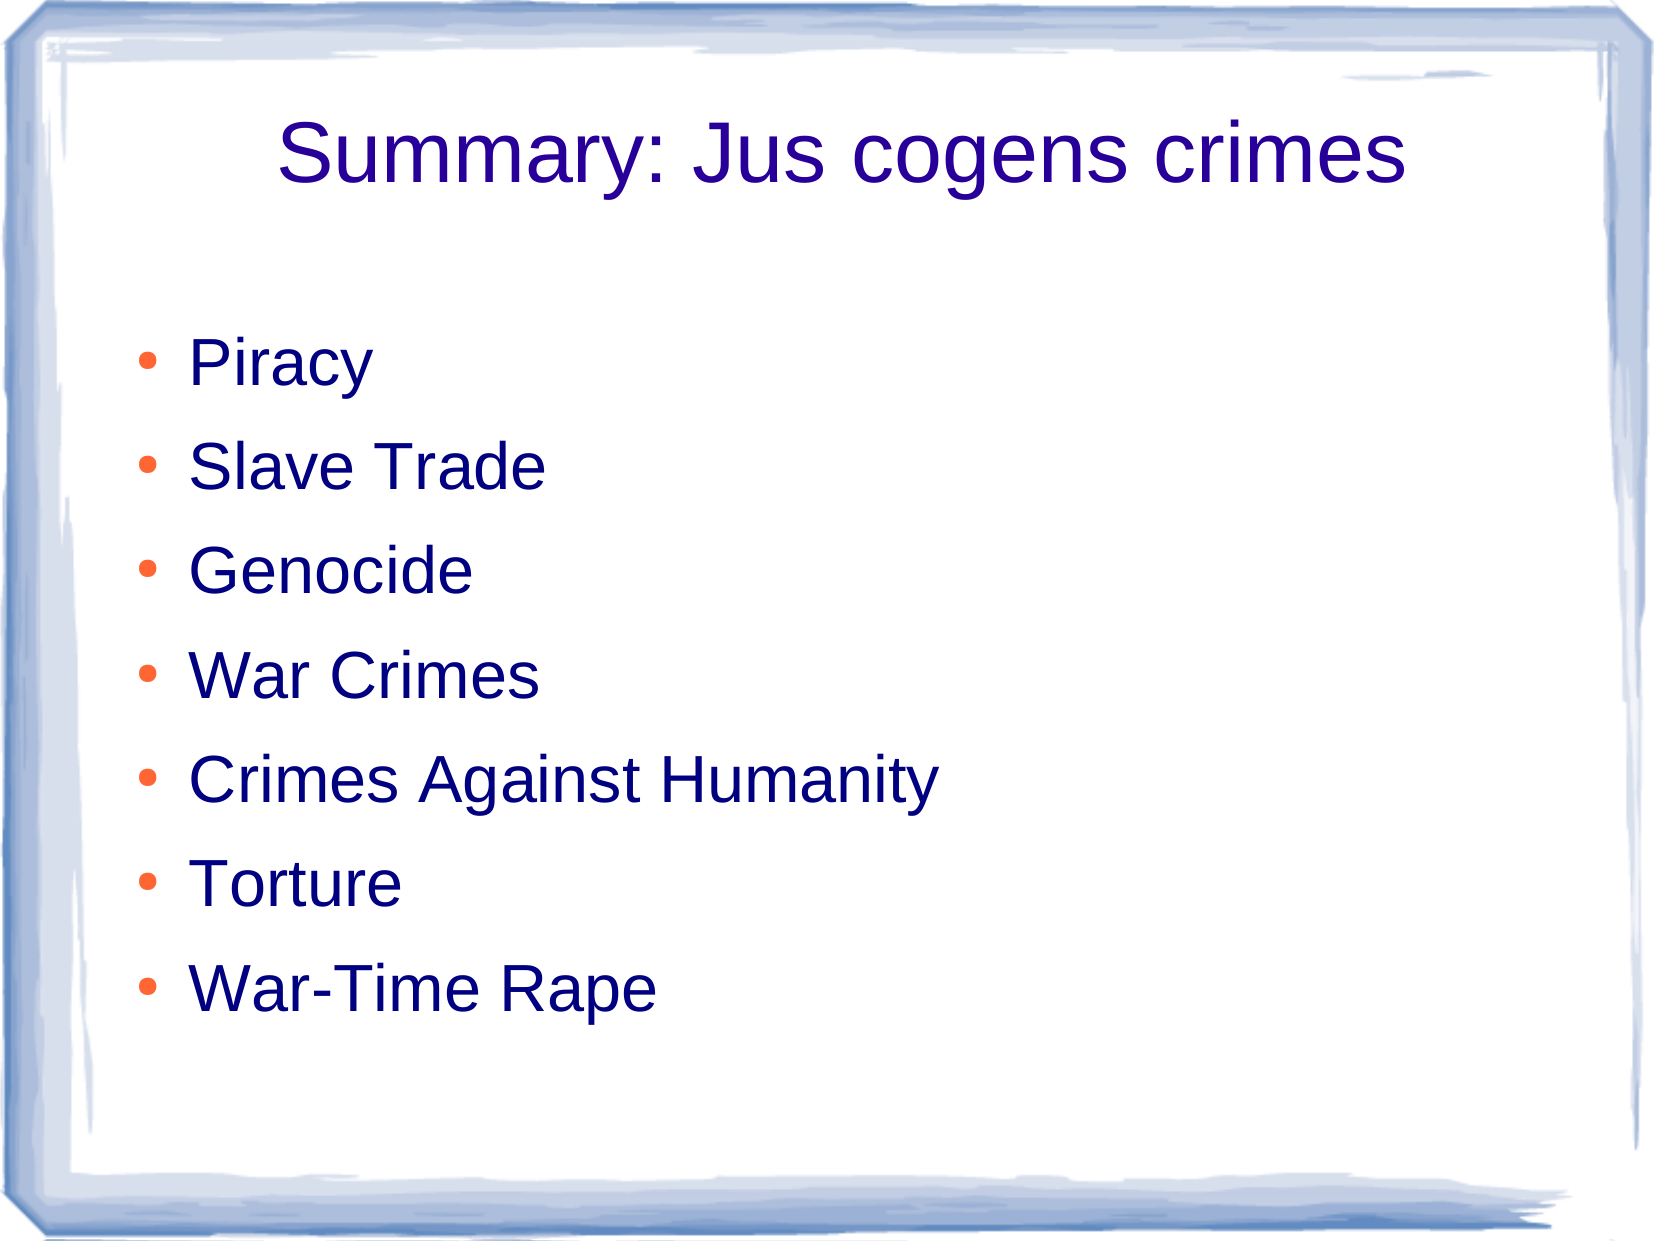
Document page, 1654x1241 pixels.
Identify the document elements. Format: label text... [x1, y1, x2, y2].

title Summary: Jus cogens crimes [82, 49, 1571, 257]
picture [0, 0, 1654, 1241]
list Piracy Slave Trade Genocide War Crimes Crimes Against Humanity Torture War-Time Rape [118, 324, 1571, 1026]
